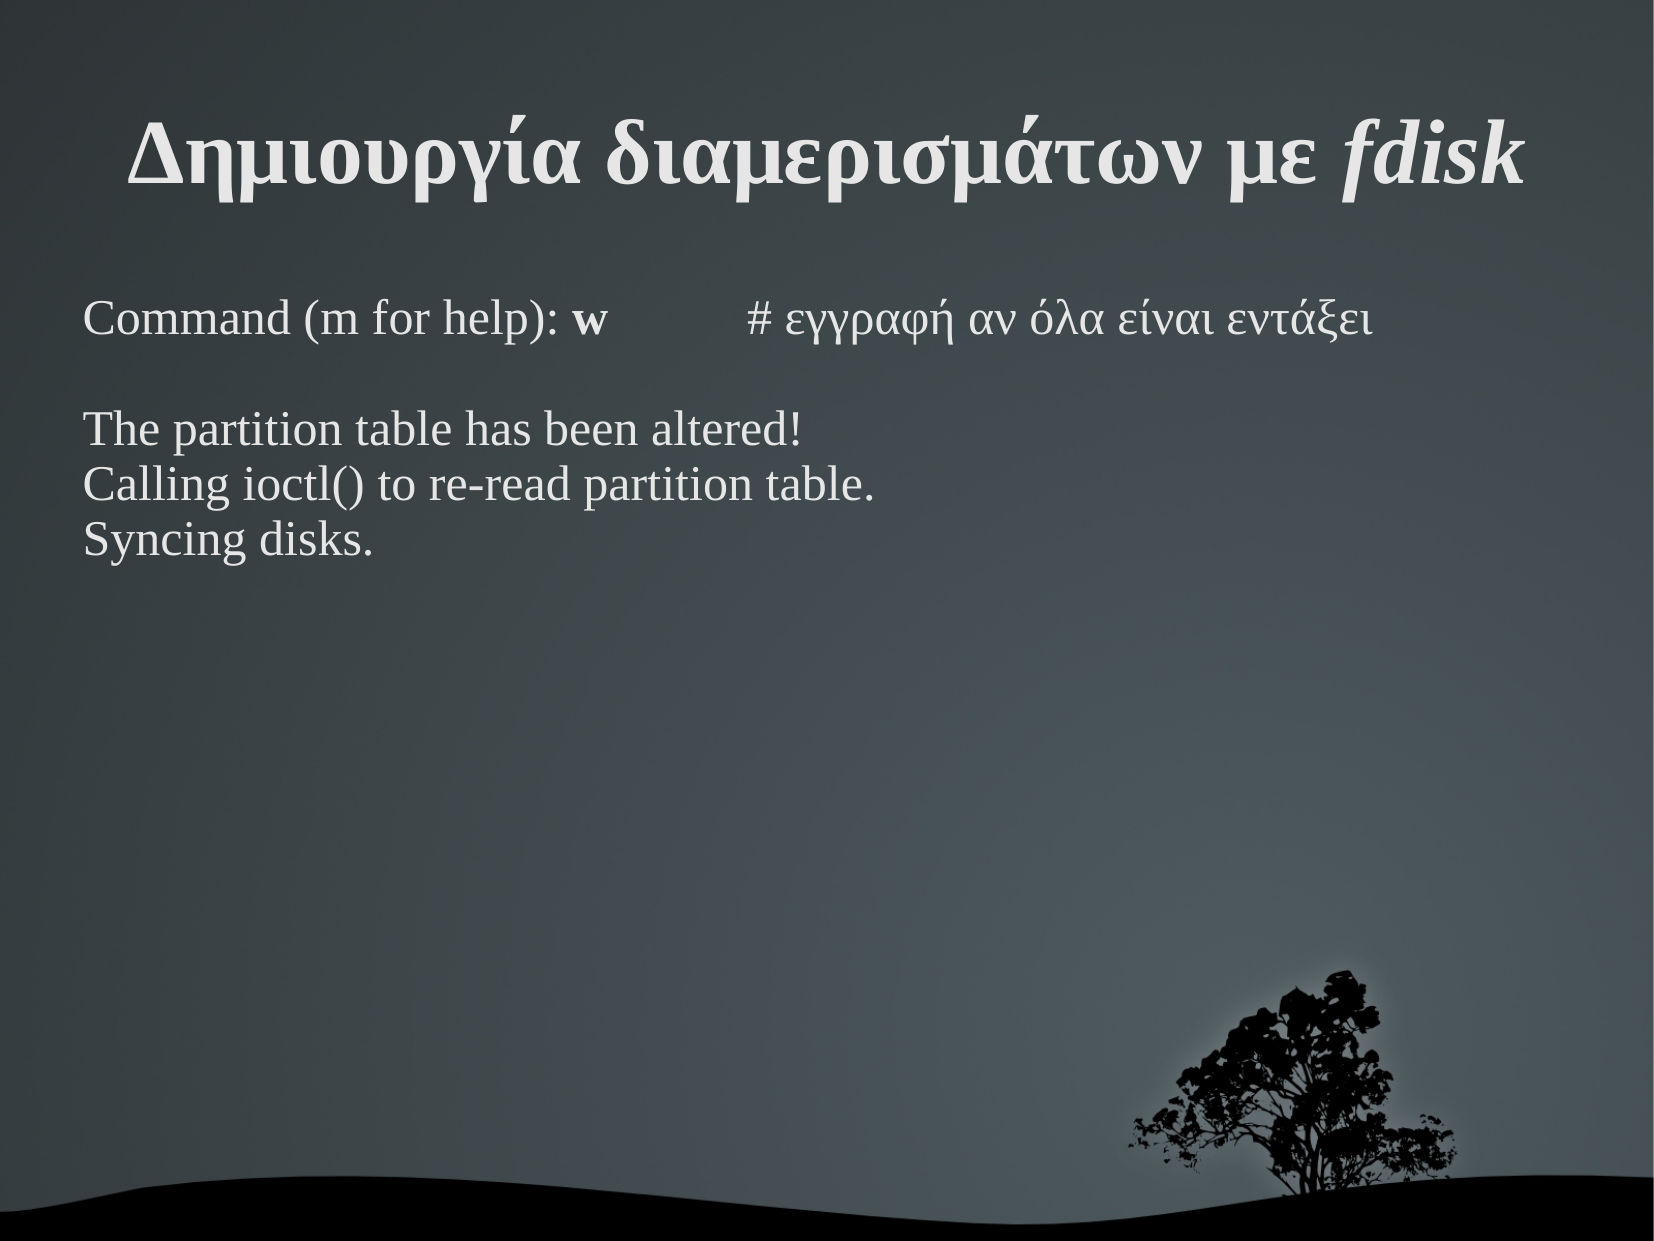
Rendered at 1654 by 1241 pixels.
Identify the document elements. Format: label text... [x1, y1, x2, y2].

title Δημιουργία διαμερισμάτων με fdisk [83, 49, 1572, 257]
picture [0, 0, 1654, 1241]
list Command (m for help): w # εγγραφή αν όλα είναι εντάξει The partition table has been altered! Calling ioctl() to re-read partition table. Syncing disks. [82, 290, 1571, 1109]
